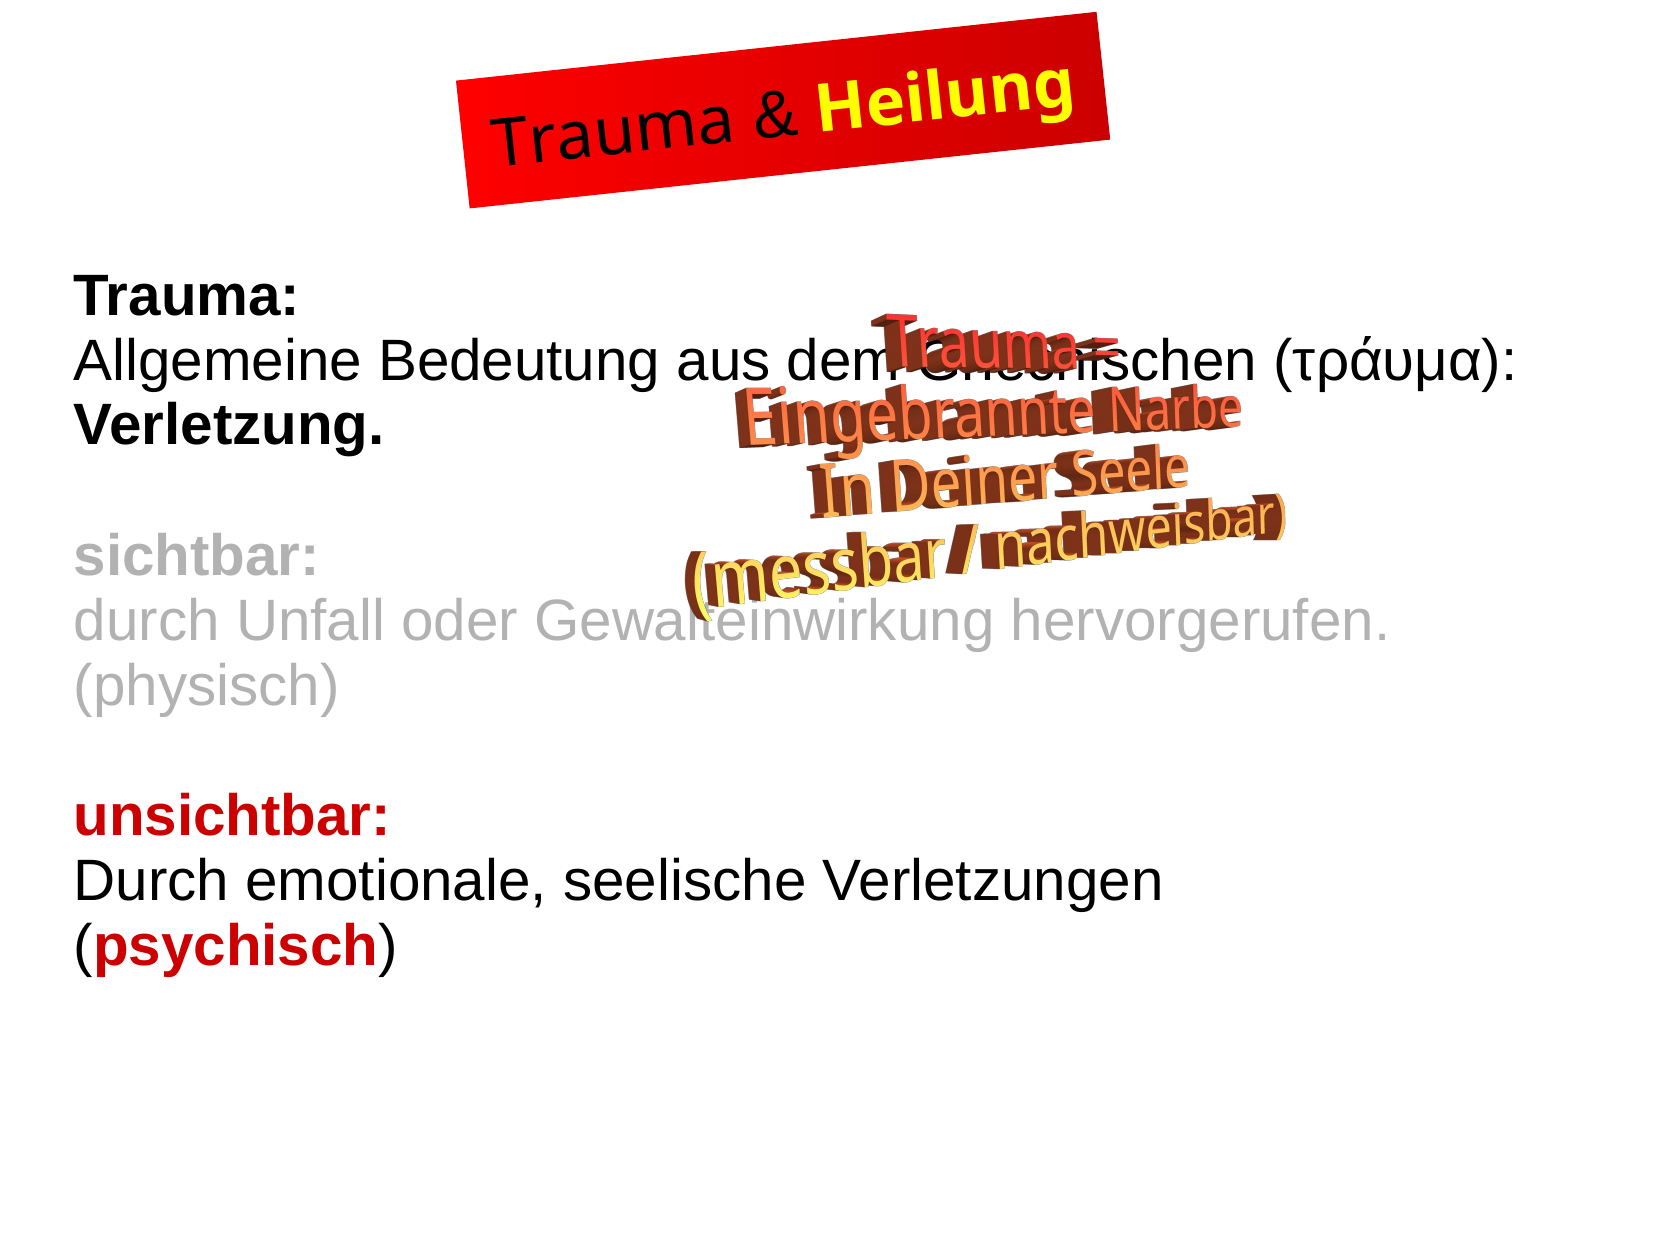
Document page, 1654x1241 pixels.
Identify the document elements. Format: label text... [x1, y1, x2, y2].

title Trauma & Heilung [455, 11, 1111, 209]
text_box Trauma: Allgemeine Bedeutung aus dem Griechischen (τράυμα): Verletzung. sichtbar: durch Unfall oder Gewalteinwirkung hervorgerufen. (physisch) unsichtbar: Durch emotionale, seelische Verletzungen (psychisch) [59, 254, 1536, 1058]
